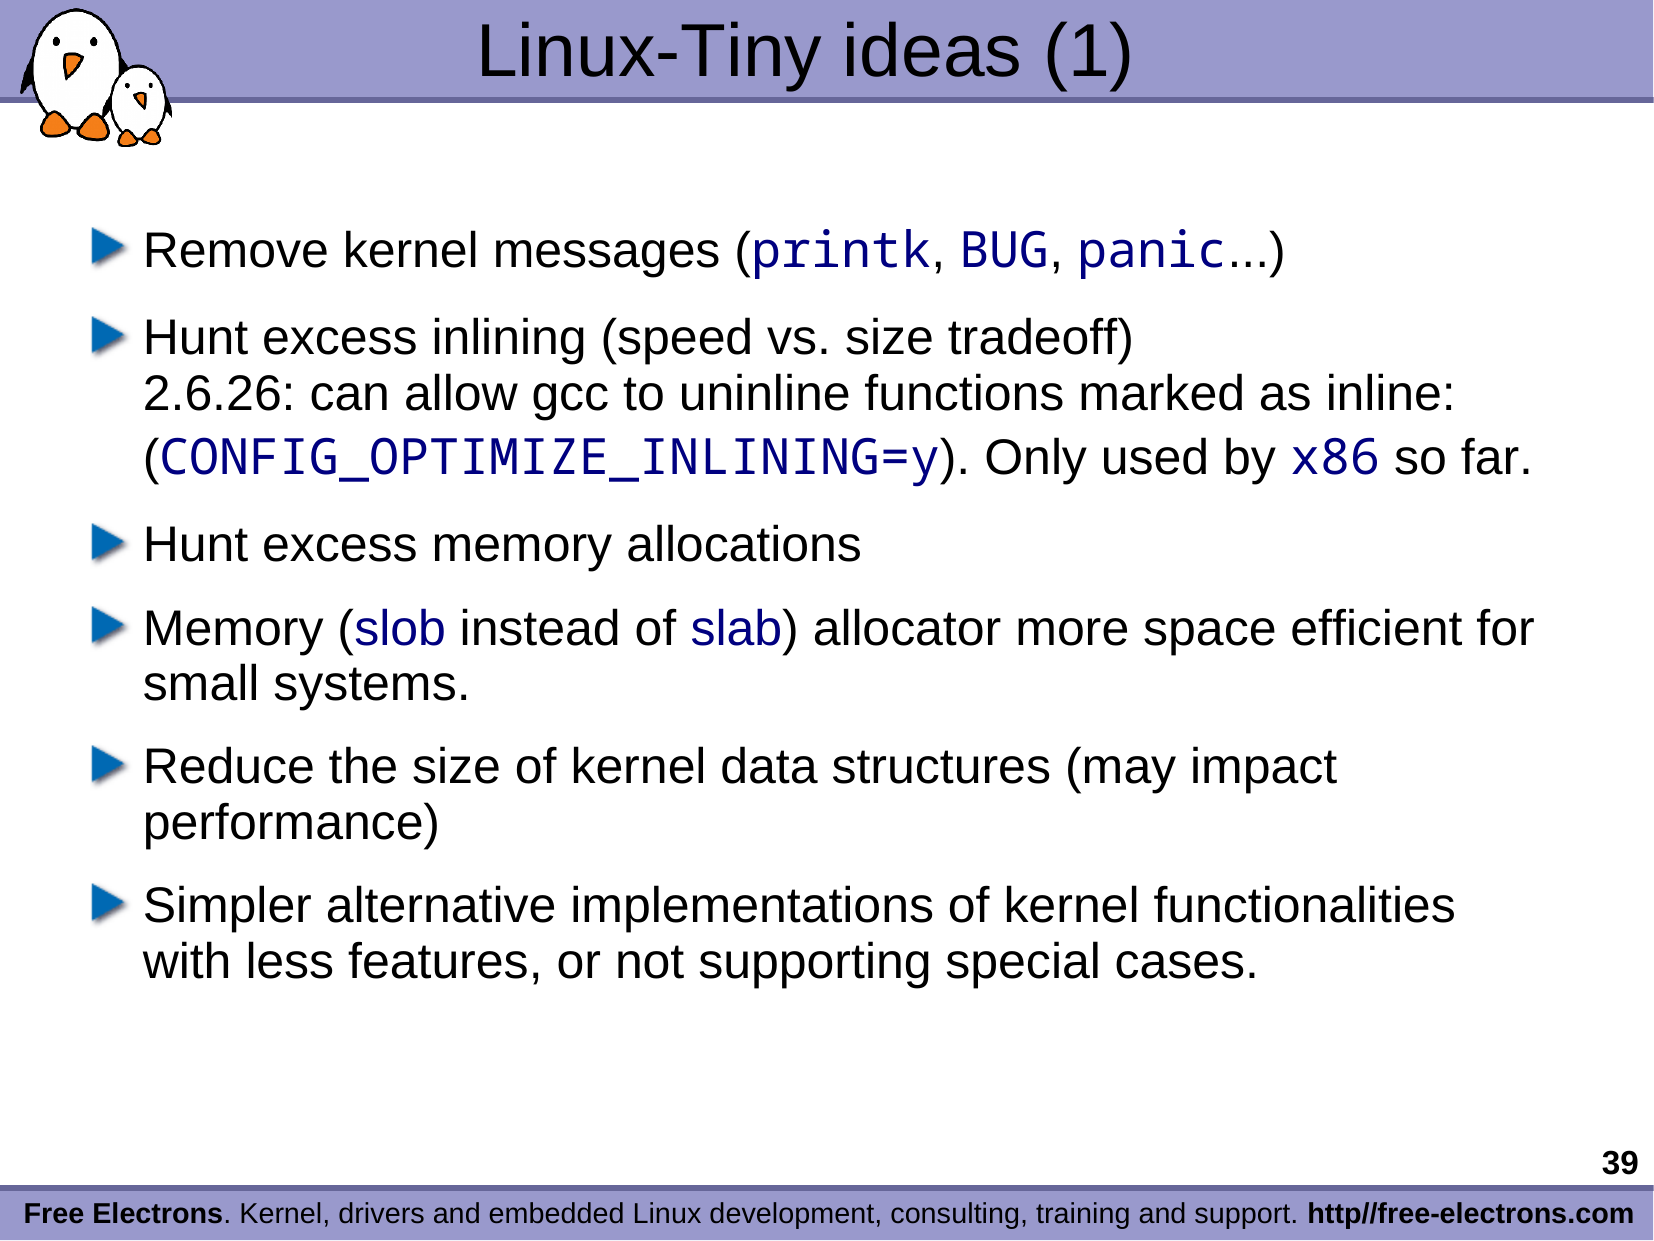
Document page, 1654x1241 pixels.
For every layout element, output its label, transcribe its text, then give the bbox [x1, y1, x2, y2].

picture [20, 8, 172, 147]
list Remove kernel messages (printk, BUG, panic...) Hunt excess inlining (speed vs. size tradeoff) 2.6.26: can allow gcc to uninline functions marked as inline: (CONFIG_OPTIMIZE_INLINING=y). Only used by x86 so far. Hunt excess memory allocations Memory (slob instead of slab) allocator more space efficient for small systems. Reduce the size of kernel data structures (may impact performance) Simpler alternative implementations of kernel functionalities with less features, or not supporting special cases. [72, 214, 1546, 1064]
title Linux-Tiny ideas (1) [60, 0, 1551, 100]
